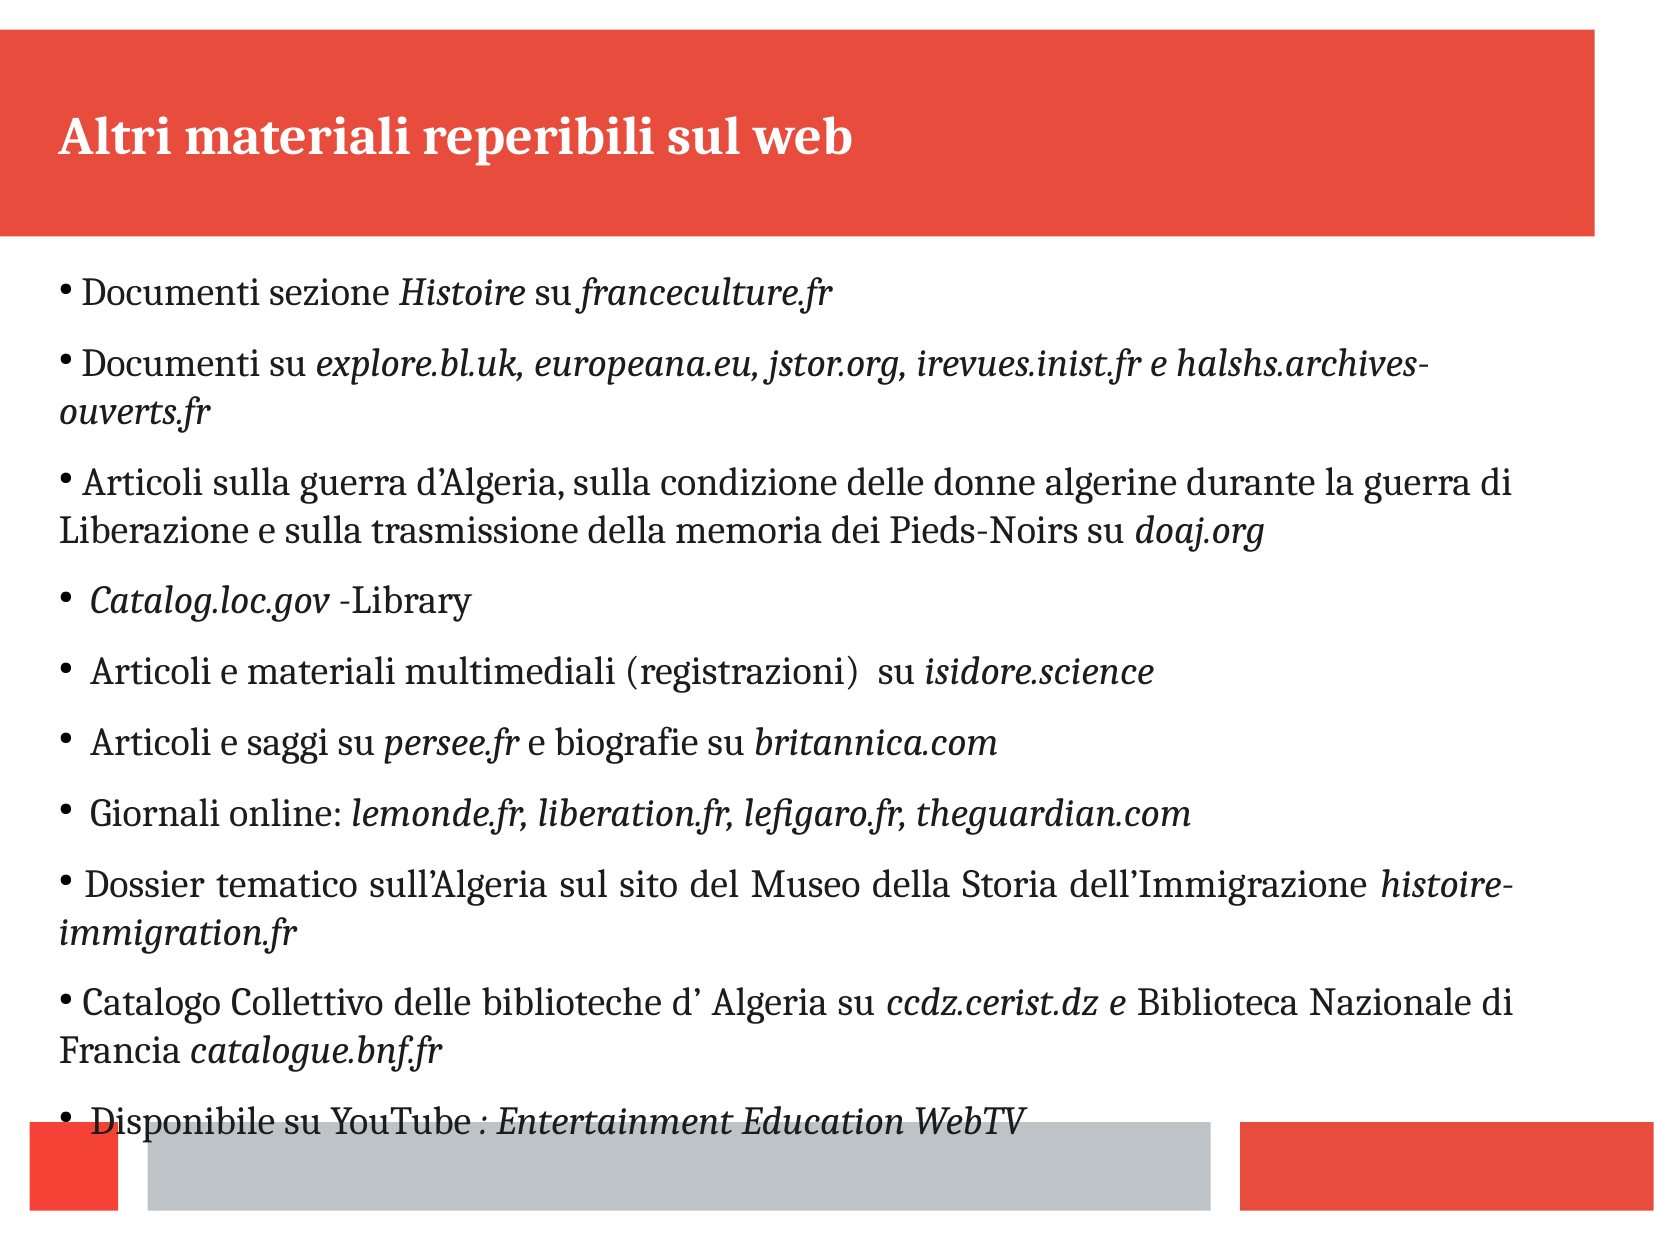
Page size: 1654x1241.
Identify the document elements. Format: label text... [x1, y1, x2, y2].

title Altri materiali reperibili sul web [59, 59, 1595, 207]
list Documenti sezione Histoire su franceculture.fr Documenti su explore.bl.uk, europeana.eu, jstor.org, irevues.inist.fr e halshs.archives-ouverts.fr Articoli sulla guerra d’Algeria, sulla condizione delle donne algerine durante la guerra di Liberazione e sulla trasmissione della memoria dei Pieds-Noirs su doaj.org Catalog.loc.gov -Library Articoli e materiali multimediali (registrazioni) su isidore.science Articoli e saggi su persee.fr e biografie su britannica.com Giornali online: lemonde.fr, liberation.fr, lefigaro.fr, theguardian.com Dossier tematico sull’Algeria sul sito del Museo della Storia dell’Immigrazione histoire-immigration.fr Catalogo Collettivo delle biblioteche d’ Algeria su ccdz.cerist.dz e Biblioteca Nazionale di Francia catalogue.bnf.fr Disponibile su YouTube : Entertainment Education WebTV [59, 265, 1565, 1152]
